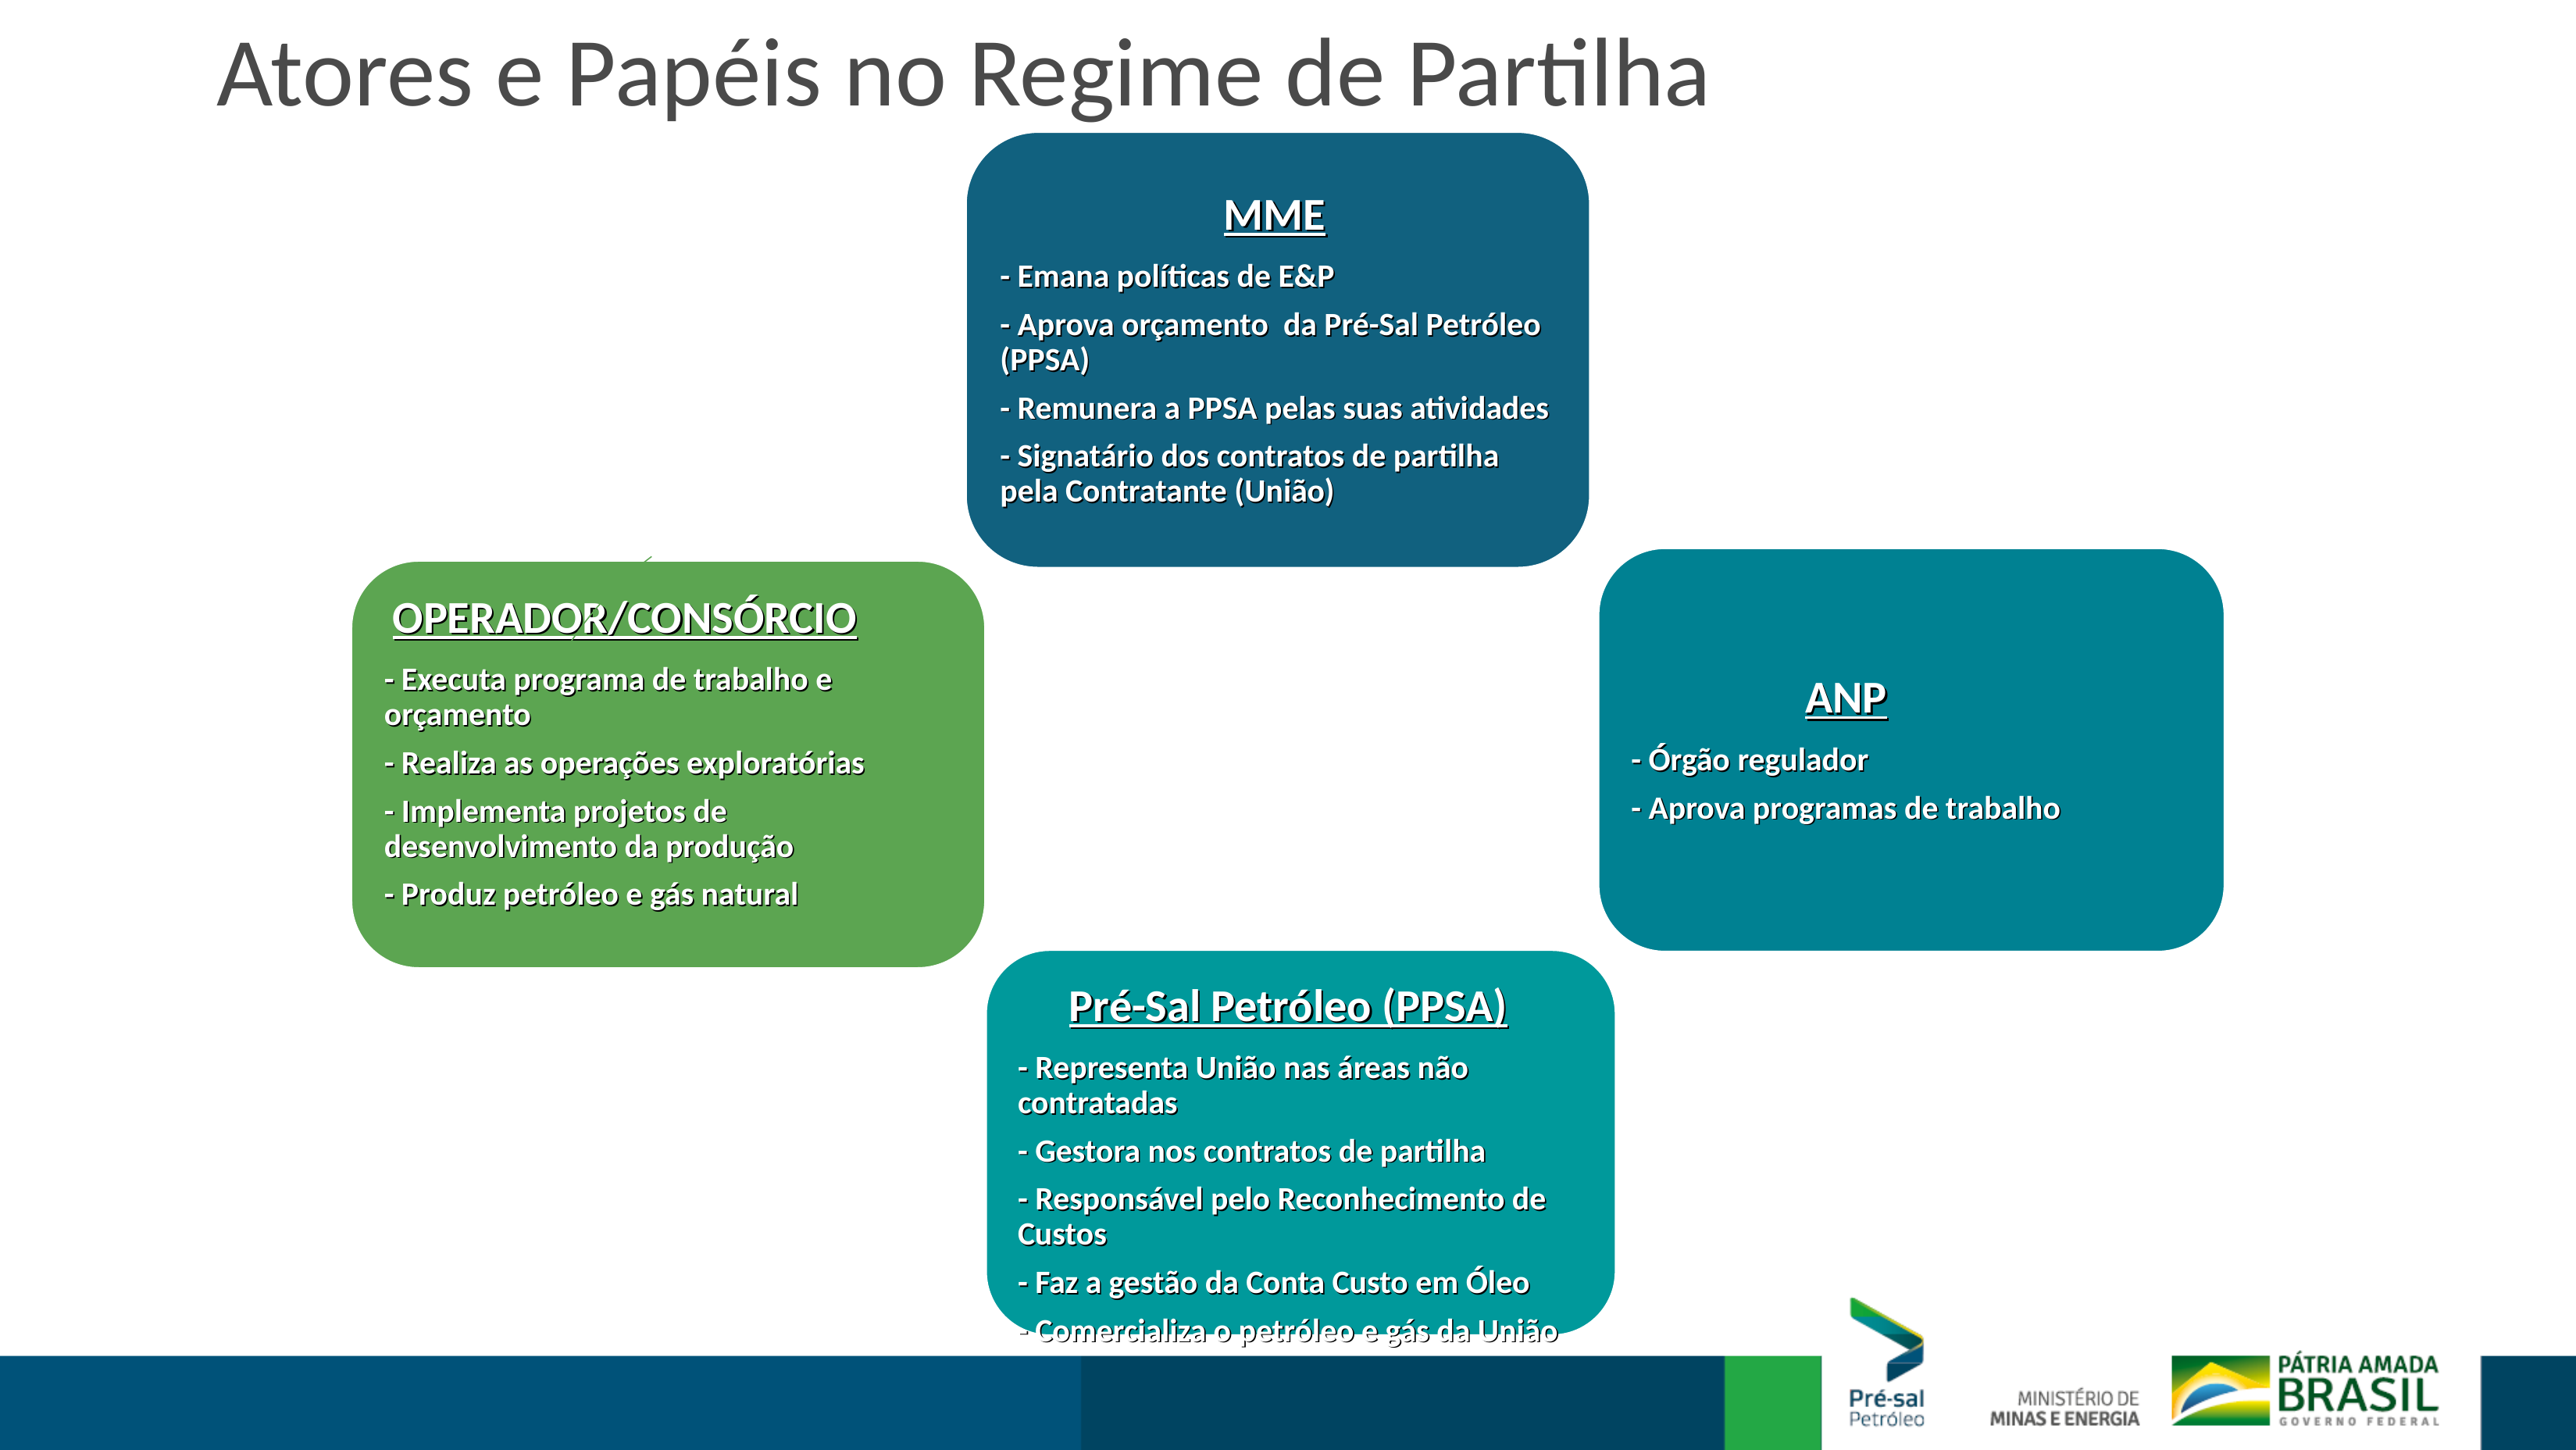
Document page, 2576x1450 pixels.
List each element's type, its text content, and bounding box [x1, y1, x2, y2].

text_box ANP - Órgão regulador - Aprova programas de trabalho [1597, 547, 2225, 953]
text_box OPERADOR/CONSÓRCIO - Executa programa de trabalho e orçamento - Realiza as operações exploratórias - Implementa projetos de desenvolvimento da produção - Produz petróleo e gás natural [350, 559, 987, 970]
text_box Atores e Papéis no Regime de Partilha [161, 2, 2391, 131]
text_box Pré-Sal Petróleo (PPSA) - Representa União nas áreas não contratadas - Gestora nos contratos de partilha - Responsável pelo Reconhecimento de Custos - Faz a gestão da Conta Custo em Óleo - Comercializa o petróleo e gás da União [985, 949, 1617, 1337]
text_box MME - Emana políticas de E&P - Aprova orçamento da Pré-Sal Petróleo (PPSA) - Remunera a PPSA pelas suas atividades - Signatário dos contratos de partilha pela Contratante (União) [965, 131, 1591, 569]
